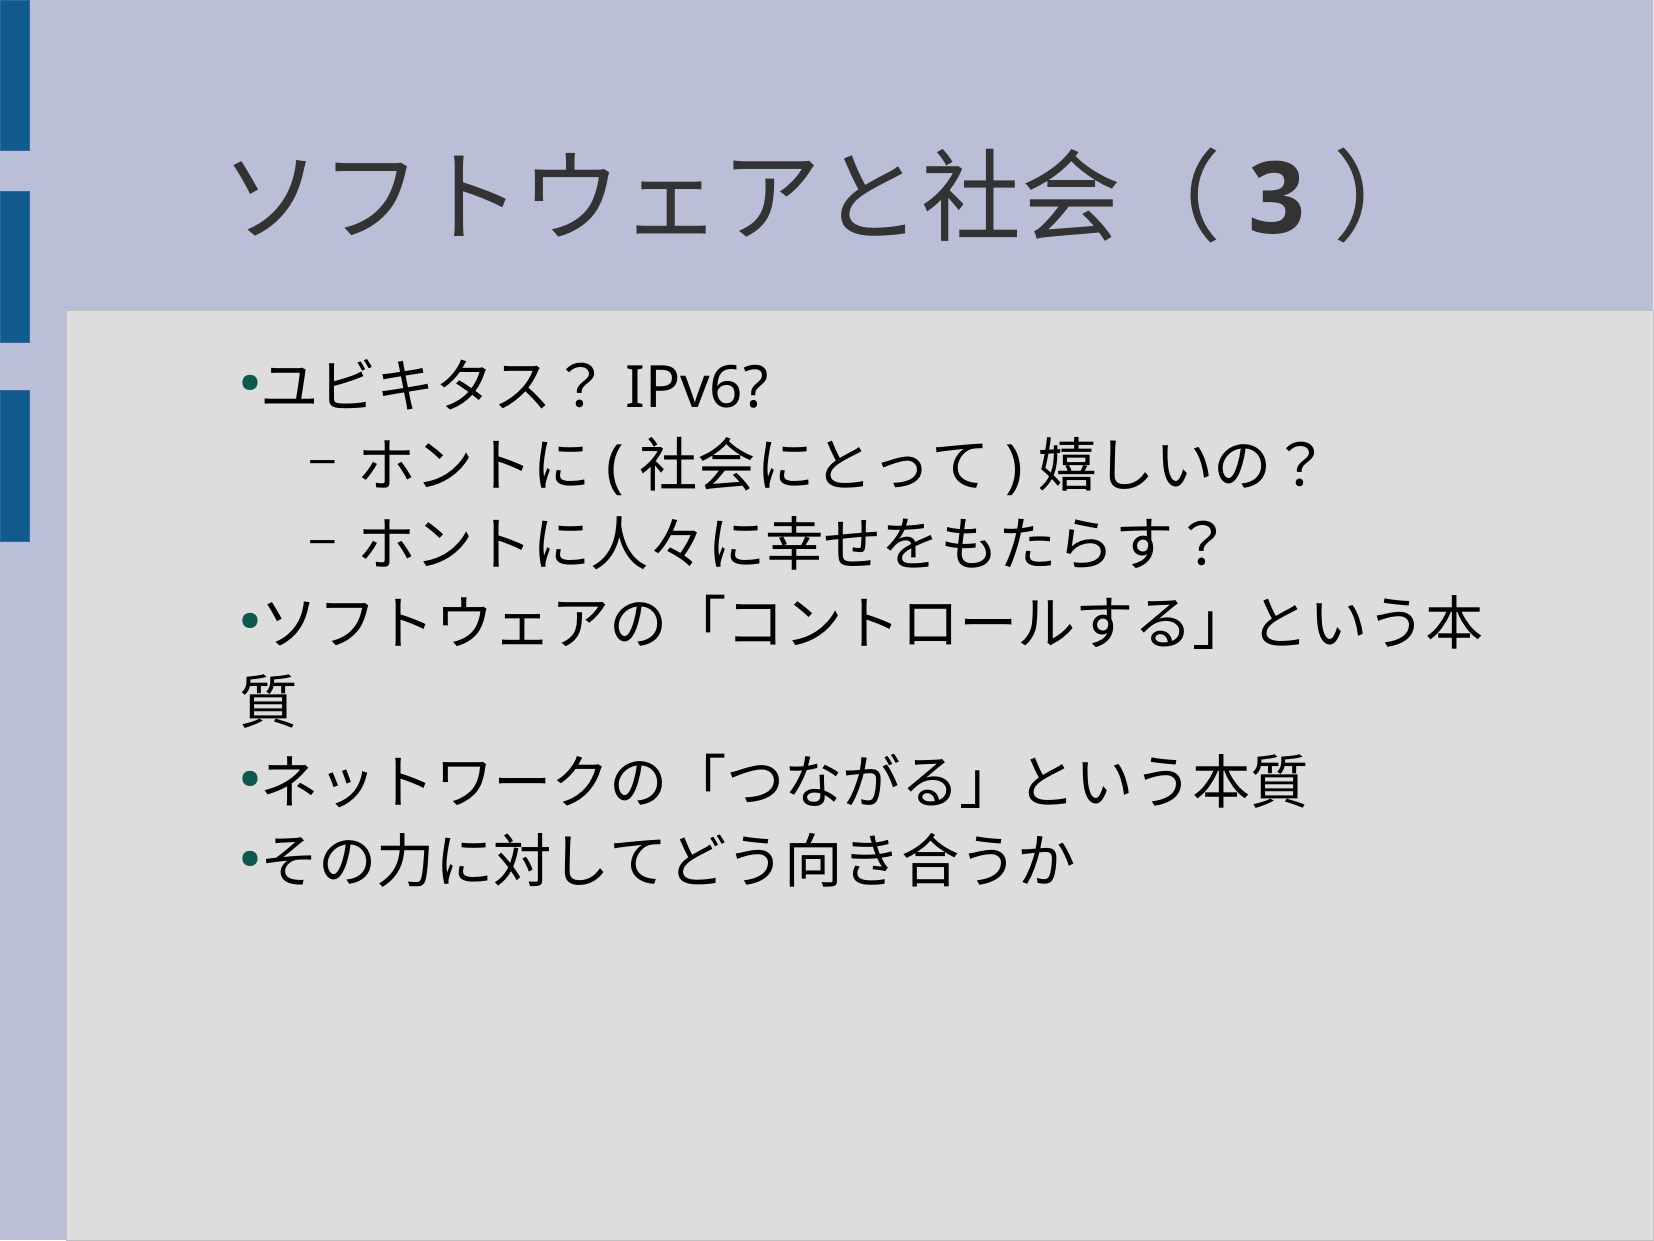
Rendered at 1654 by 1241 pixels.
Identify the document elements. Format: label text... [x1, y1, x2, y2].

list ユビキタス？IPv6? ホントに(社会にとって)嬉しいの？ ホントに人々に幸せをもたらす？ ソフトウェアの「コントロールする」という本質 ネットワークの「つながる」という本質 その力に対してどう向き合うか [121, 344, 1534, 1127]
title ソフトウェアと社会（3） [121, 91, 1534, 299]
